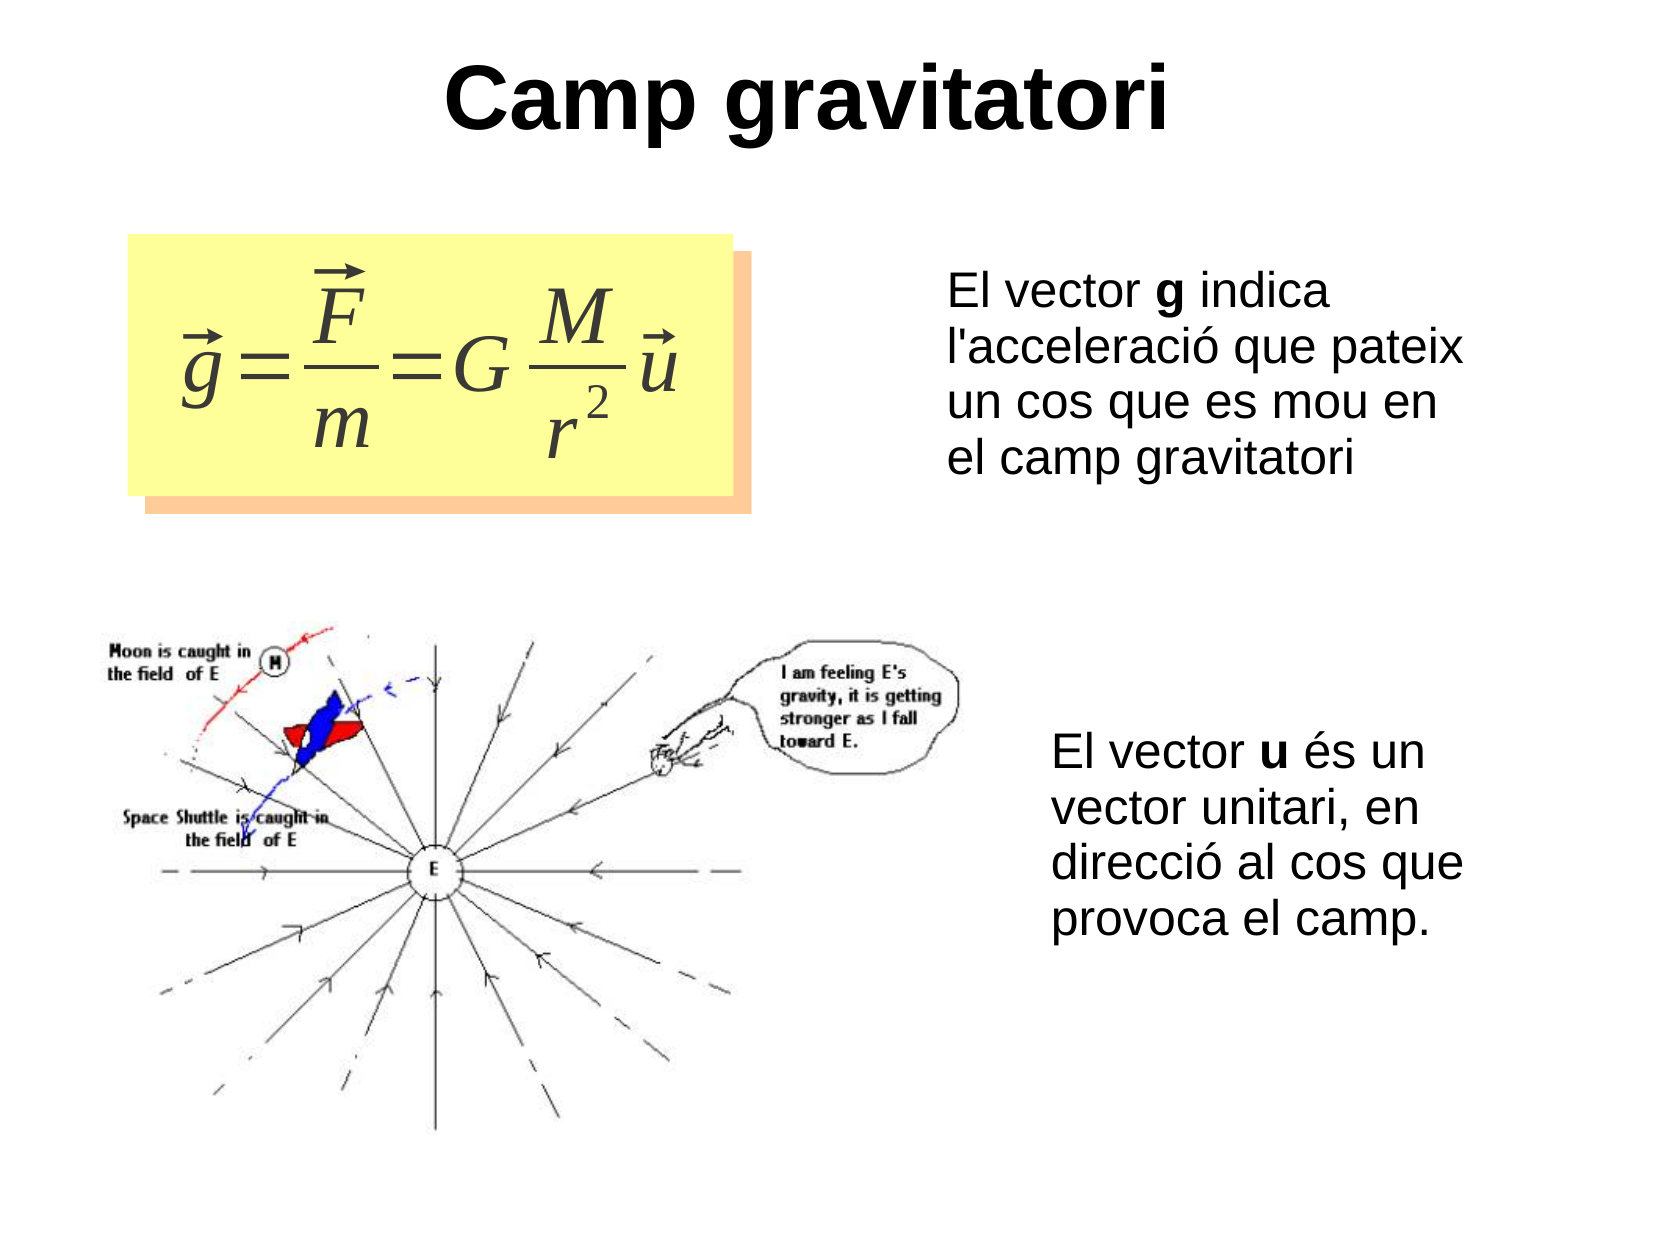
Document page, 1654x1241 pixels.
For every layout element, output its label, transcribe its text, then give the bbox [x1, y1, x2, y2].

text_box [127, 233, 734, 497]
text_box El vector u és un vector unitari, en direcció al cos que provoca el camp. [1036, 715, 1565, 954]
text_box Camp gravitatori [428, 38, 1223, 157]
chart [170, 258, 687, 477]
text_box El vector g indica l'acceleració que pateix un cos que es mou en el camp gravitatori [931, 254, 1482, 493]
picture [63, 621, 964, 1191]
